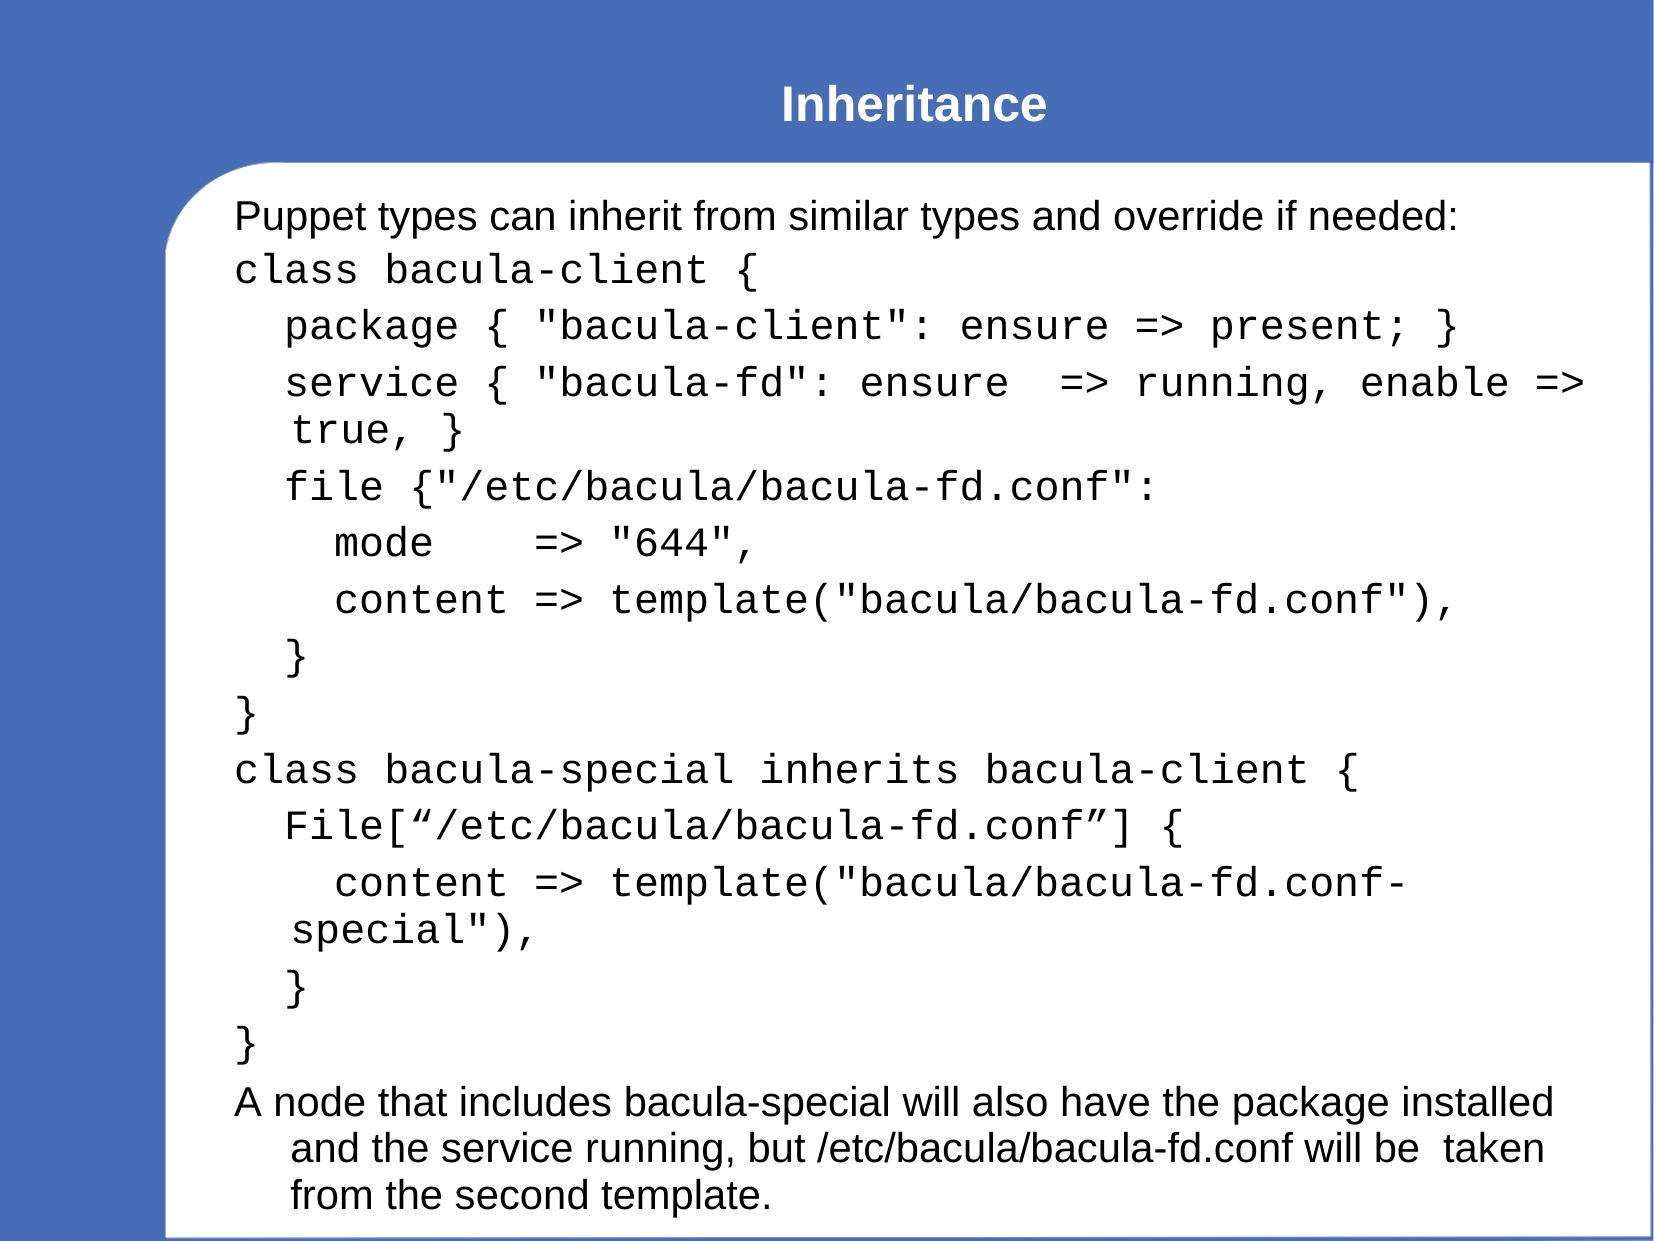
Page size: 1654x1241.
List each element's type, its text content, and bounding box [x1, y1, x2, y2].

title Inheritance [234, 27, 1595, 181]
list Puppet types can inherit from similar types and override if needed: class bacula-client { package { "bacula-client": ensure => present; } service { "bacula-fd": ensure => running, enable => true, } file {"/etc/bacula/bacula-fd.conf": mode => "644", content => template("bacula/bacula-fd.conf"), } } class bacula-special inherits bacula-client { File[“/etc/bacula/bacula-fd.conf”] { content => template("bacula/bacula-fd.conf-special"), } } A node that includes bacula-special will also have the package installed and the service running, but /etc/bacula/bacula-fd.conf will be taken from the second template. [234, 192, 1596, 1241]
picture [0, 0, 1654, 1241]
